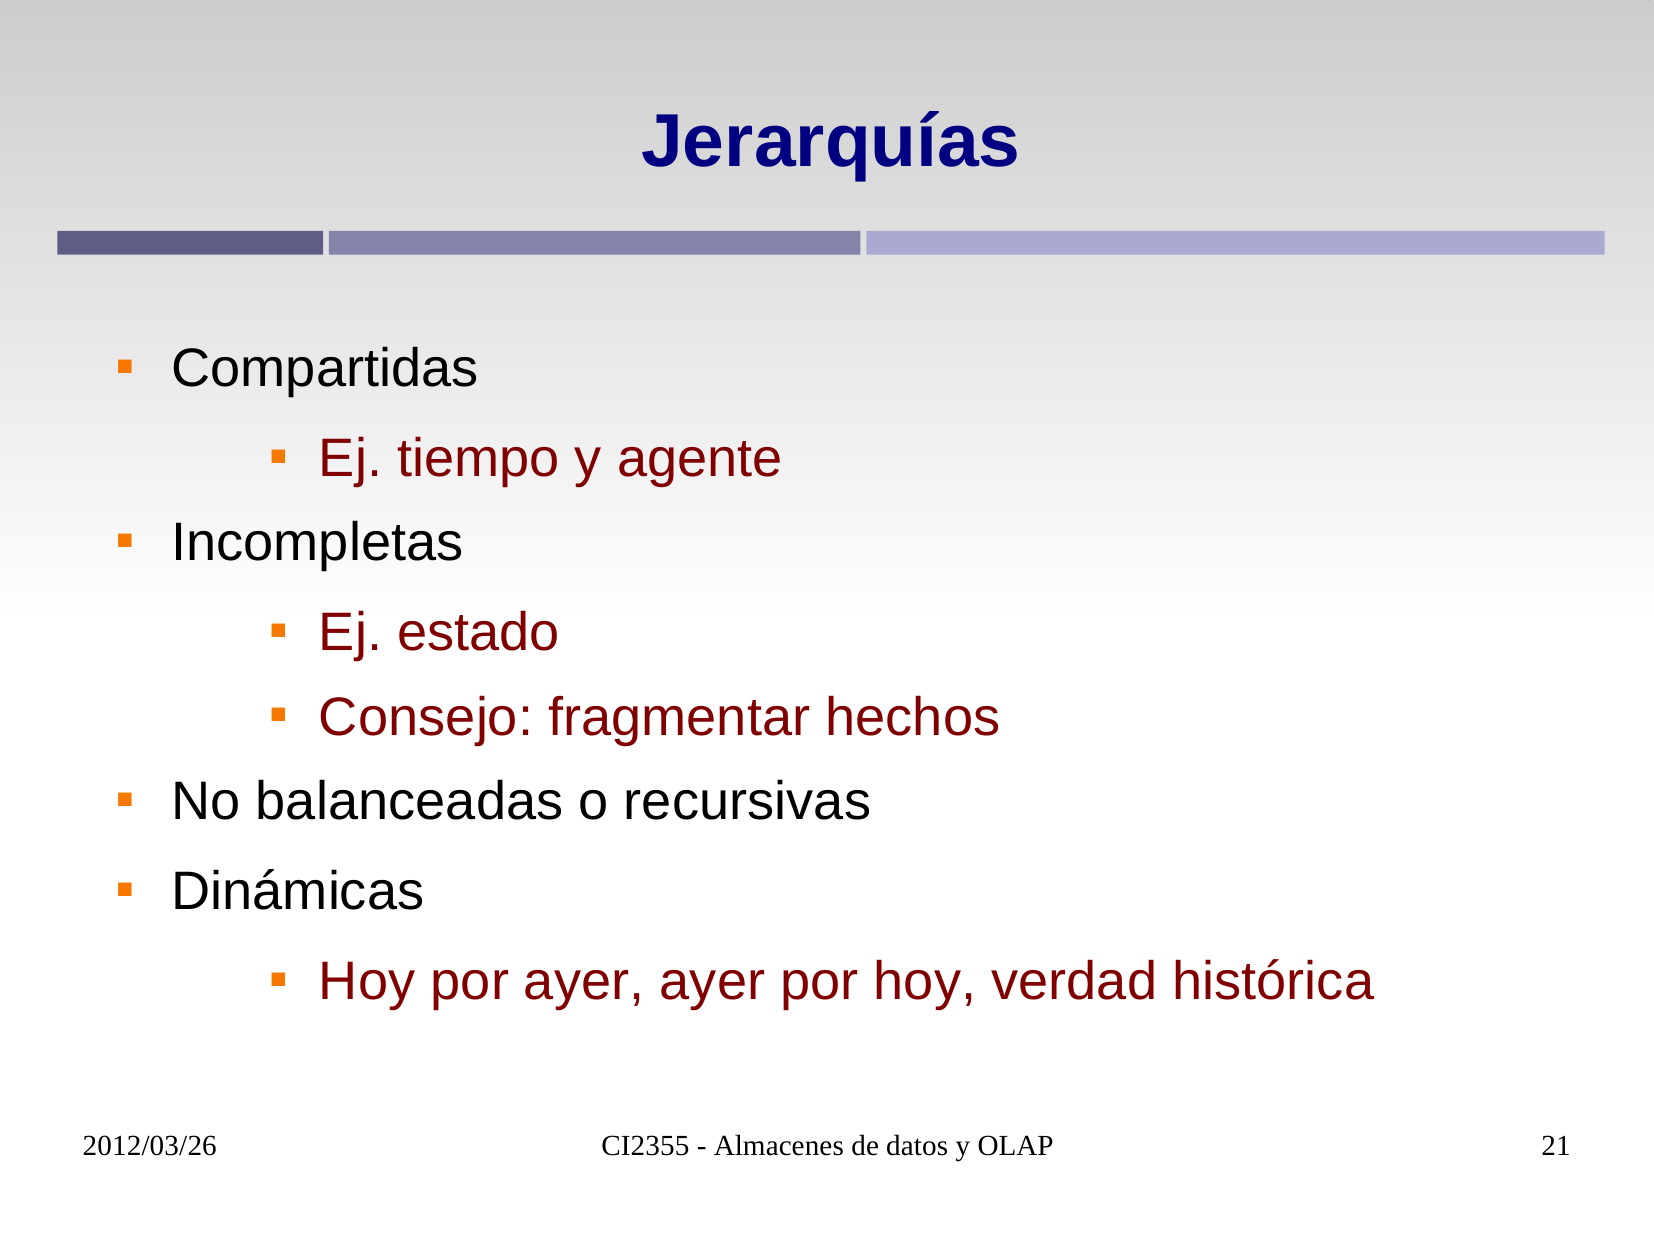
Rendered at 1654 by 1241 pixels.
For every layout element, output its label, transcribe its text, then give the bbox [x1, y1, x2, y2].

list Compartidas Ej. tiempo y agente Incompletas Ej. estado Consejo: fragmentar hechos No balanceadas o recursivas Dinámicas Hoy por ayer, ayer por hoy, verdad histórica [82, 337, 1571, 1109]
title Jerarquías [86, 55, 1576, 226]
